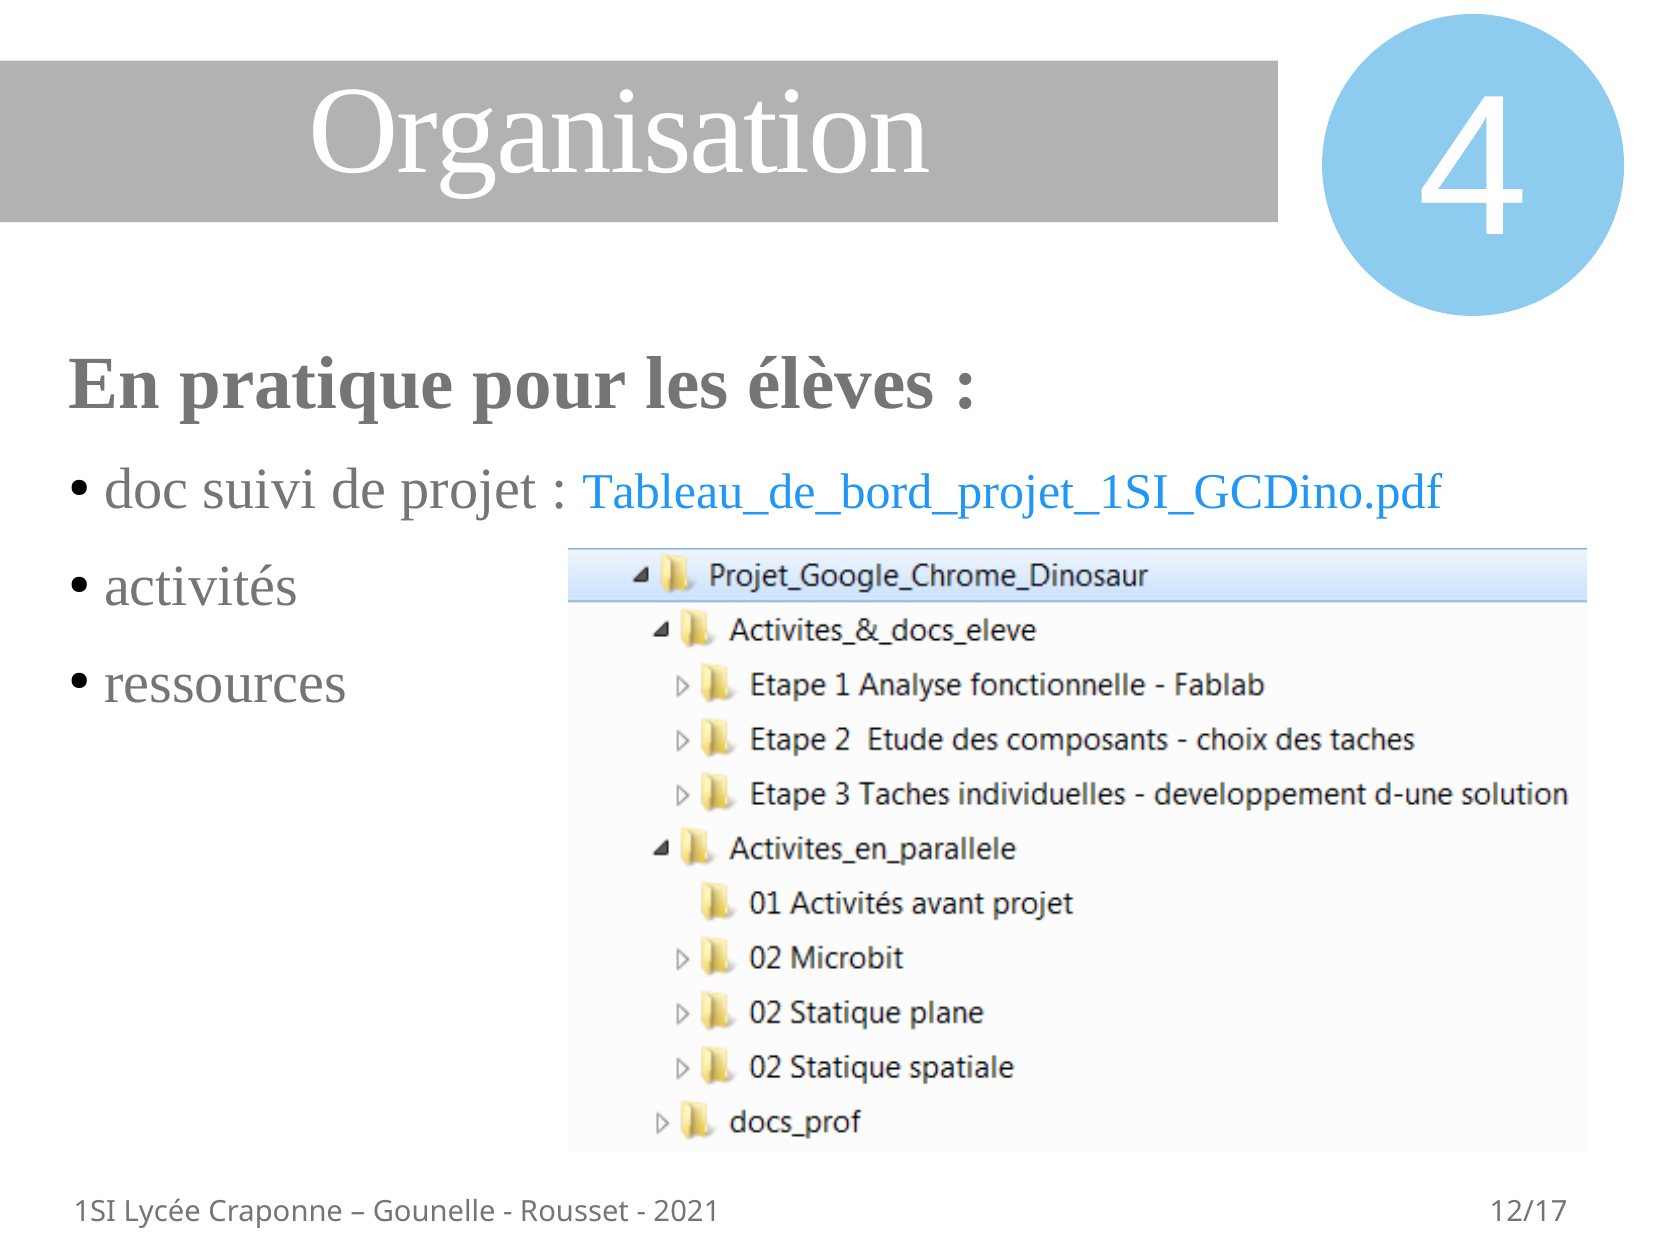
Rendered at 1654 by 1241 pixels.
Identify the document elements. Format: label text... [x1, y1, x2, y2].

text_box Organisation [0, 60, 1278, 223]
text_box En pratique pour les élèves : doc suivi de projet : Tableau_de_bord_projet_1SI_GCDino.pdf activités ressources [69, 300, 1654, 1105]
picture [568, 548, 1587, 1153]
text_box 4 [1322, 13, 1625, 316]
